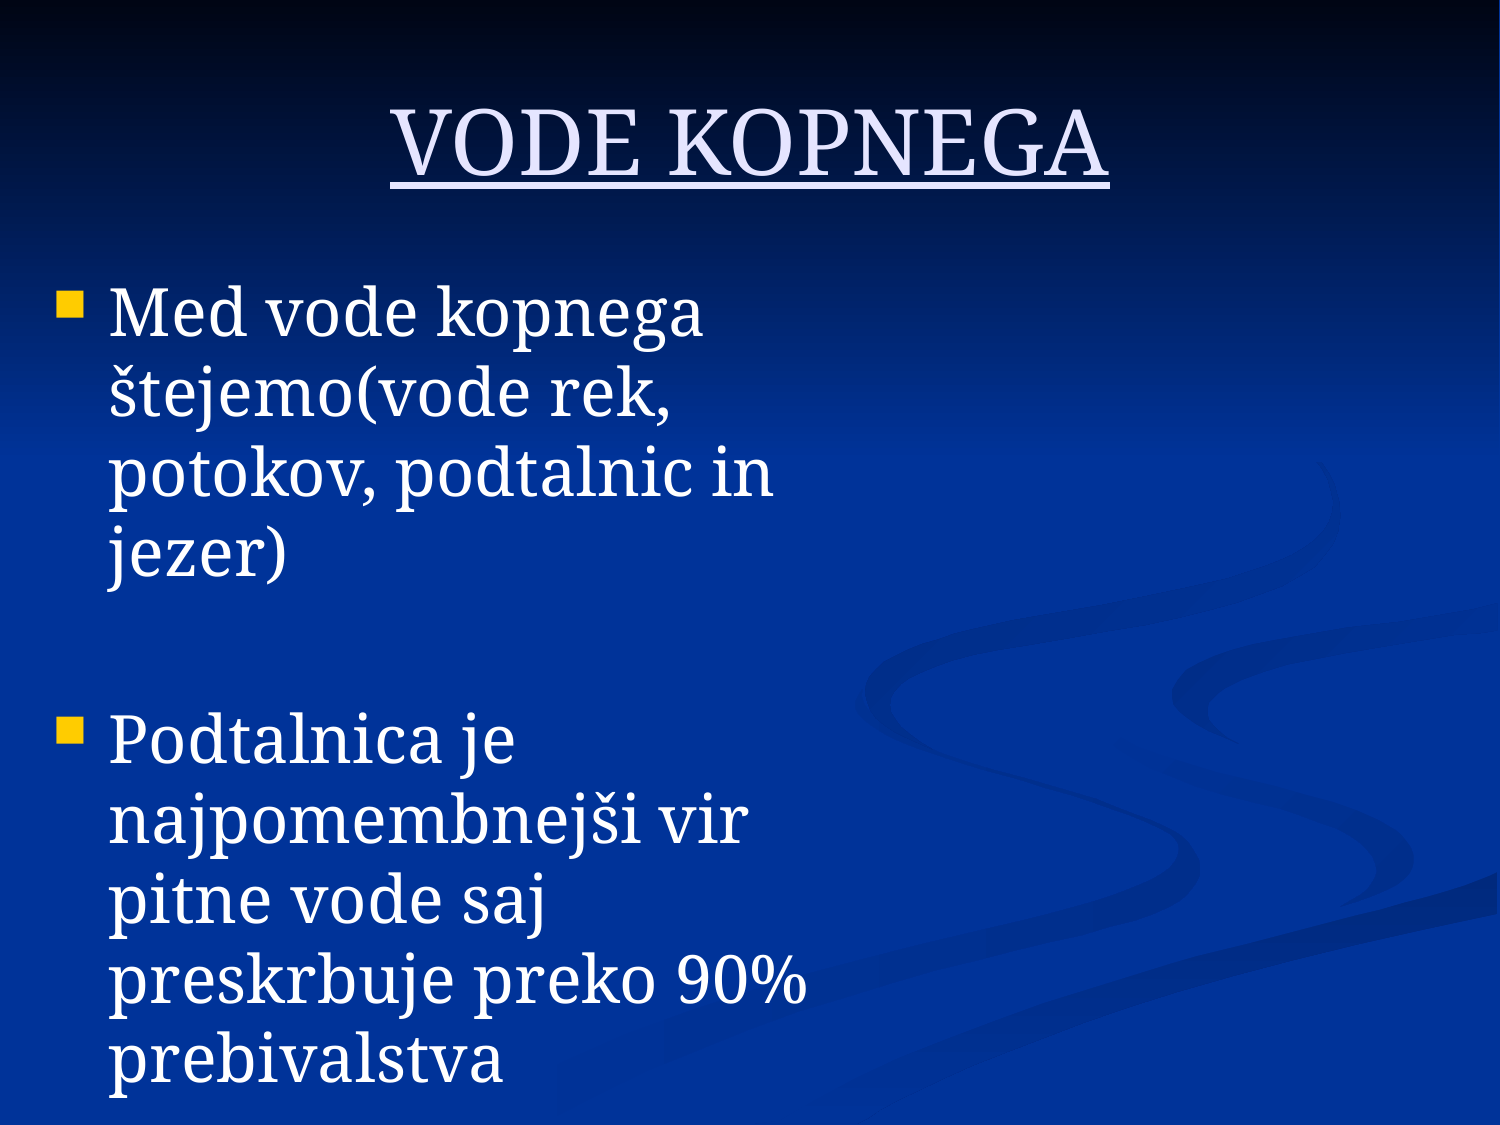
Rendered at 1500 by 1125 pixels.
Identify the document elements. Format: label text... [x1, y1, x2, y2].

title VODE KOPNEGA [75, 45, 1425, 233]
list Med vode kopnega štejemo(vode rek, potokov, podtalnic in jezer) Podtalnica je najpomembnejši vir pitne vode saj preskrbuje preko 90% prebivalstva [37, 262, 892, 1094]
